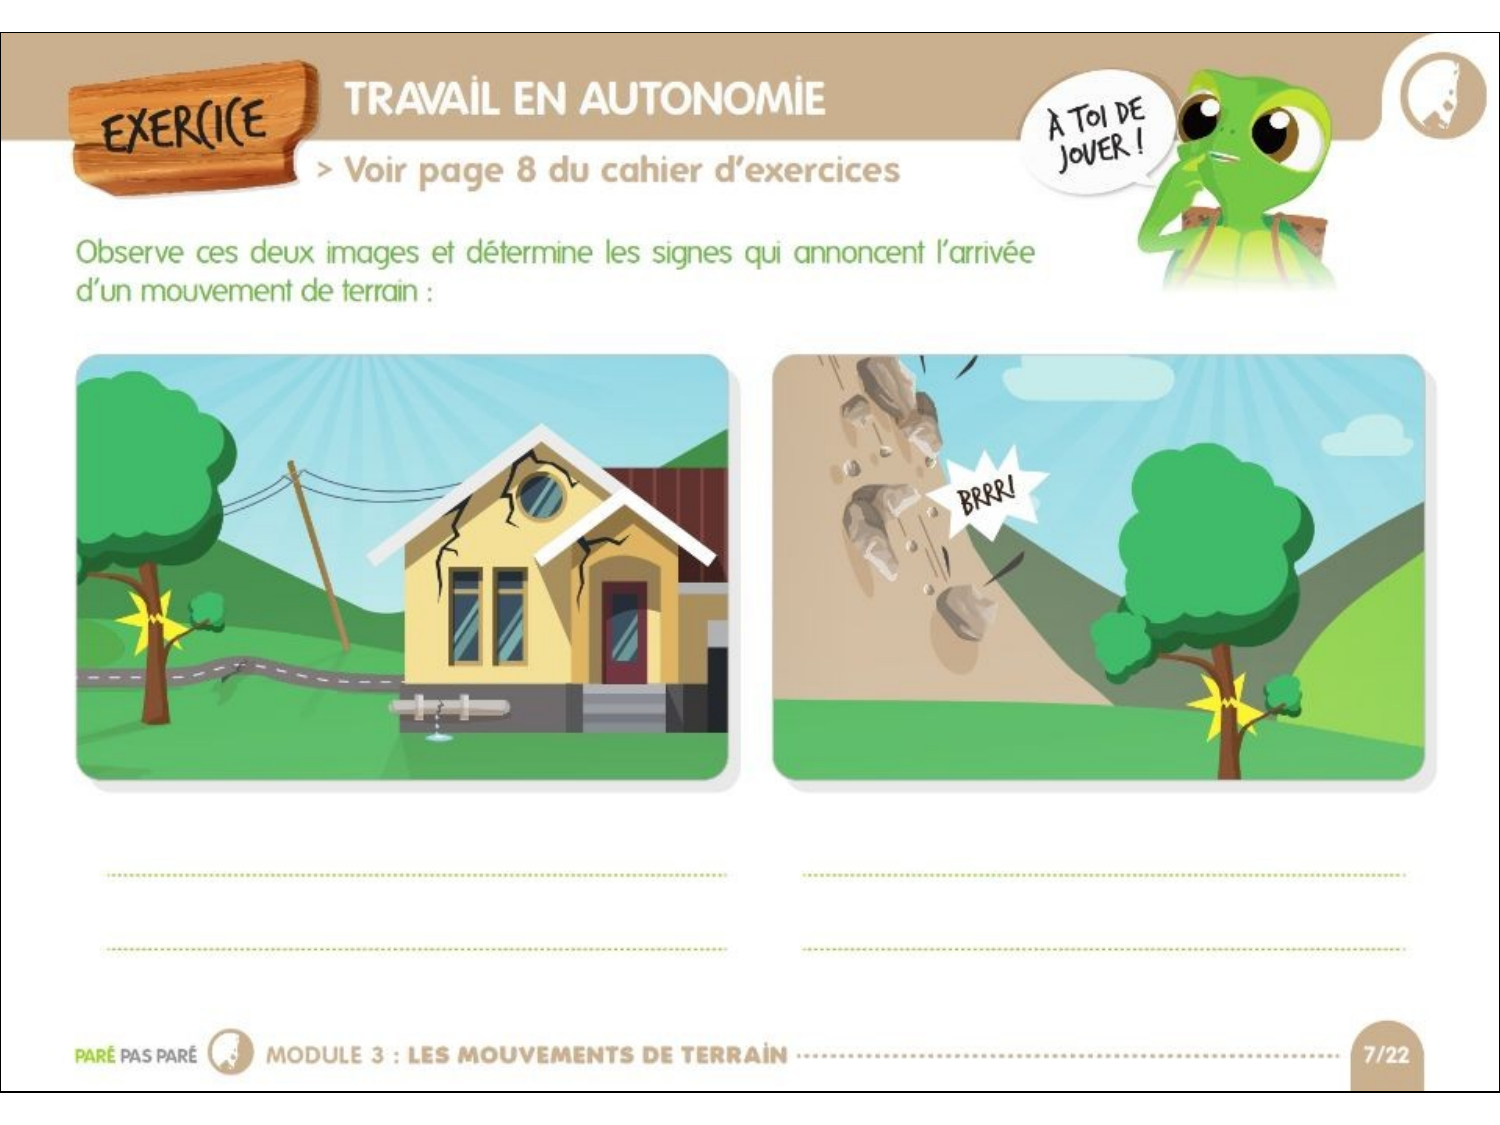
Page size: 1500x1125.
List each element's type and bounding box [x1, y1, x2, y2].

text_box [0, 32, 1500, 1093]
